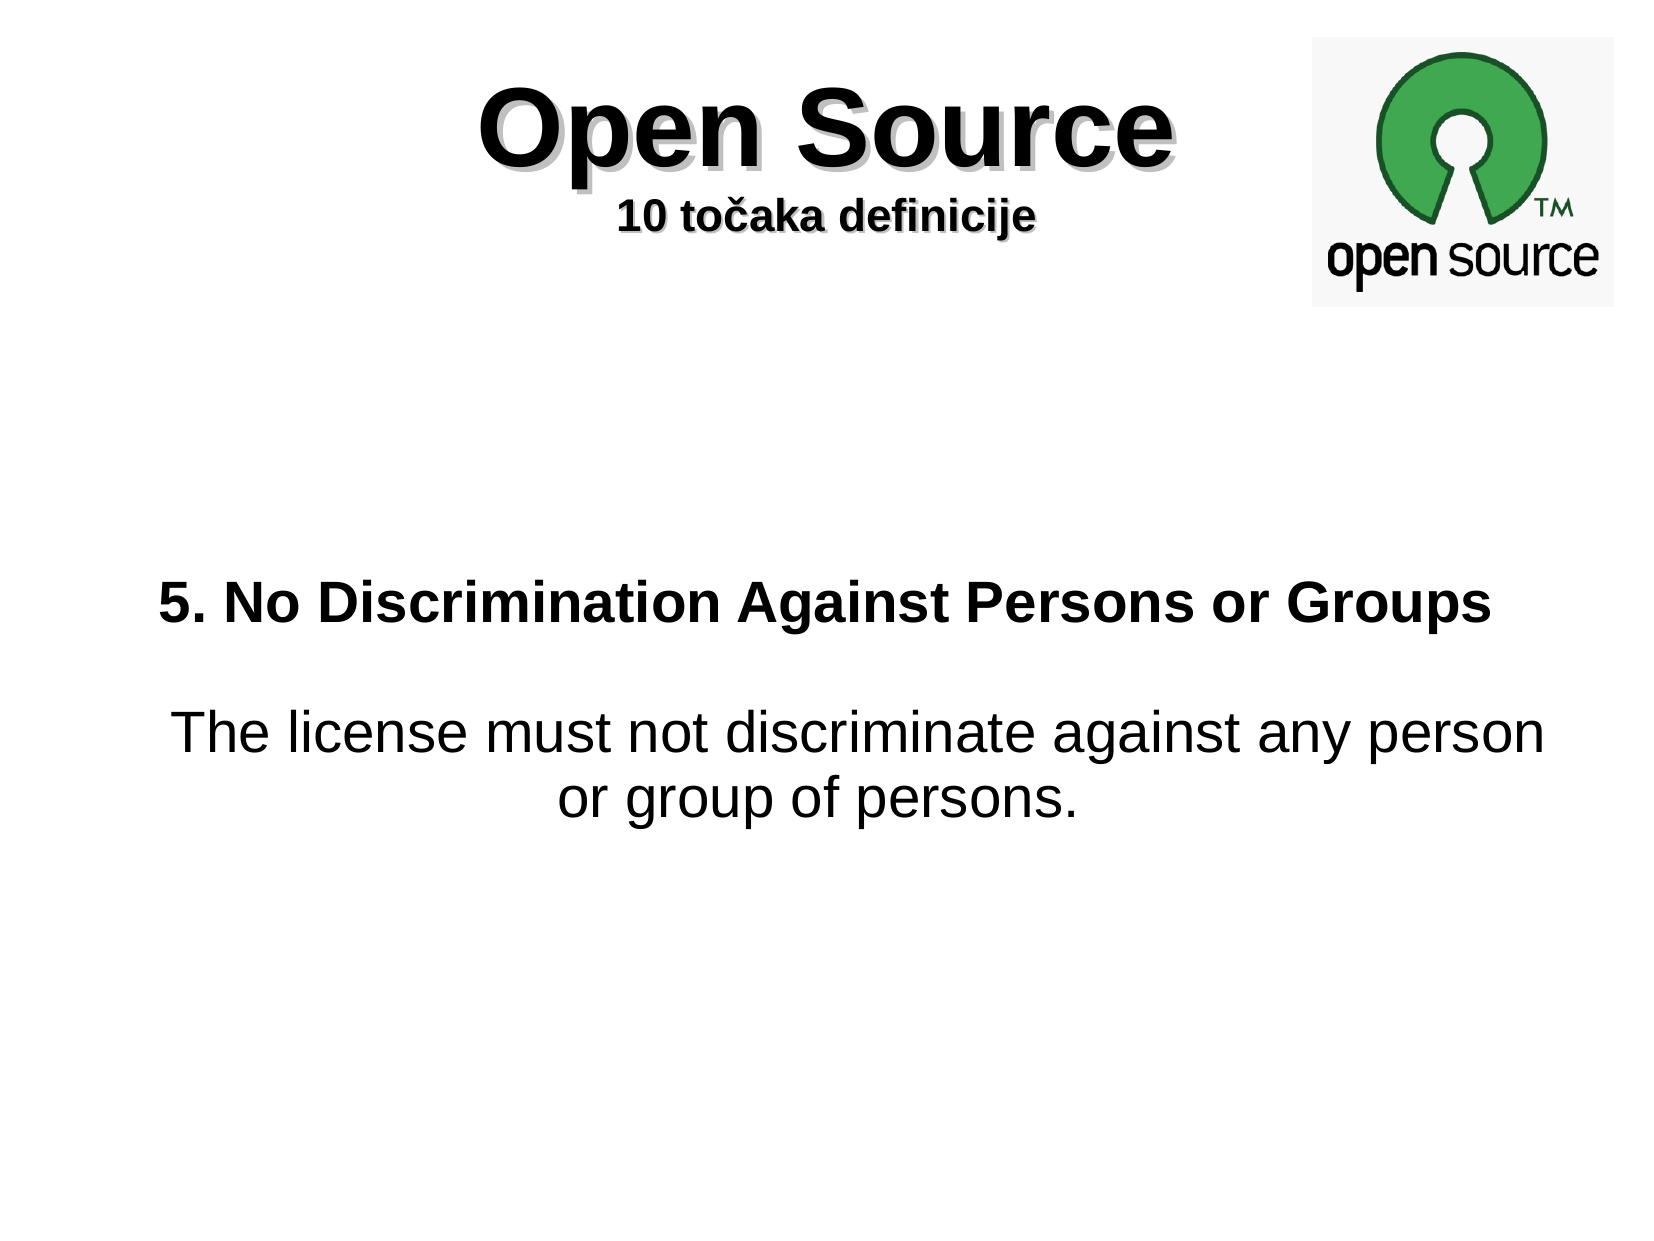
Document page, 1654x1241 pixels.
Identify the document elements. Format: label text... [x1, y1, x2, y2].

title Open Source 10 točaka definicije [82, 49, 1312, 257]
subtitle 5. No Discrimination Against Persons or Groups The license must not discriminate against any person or group of persons. [82, 297, 1571, 1102]
picture [1312, 37, 1614, 307]
